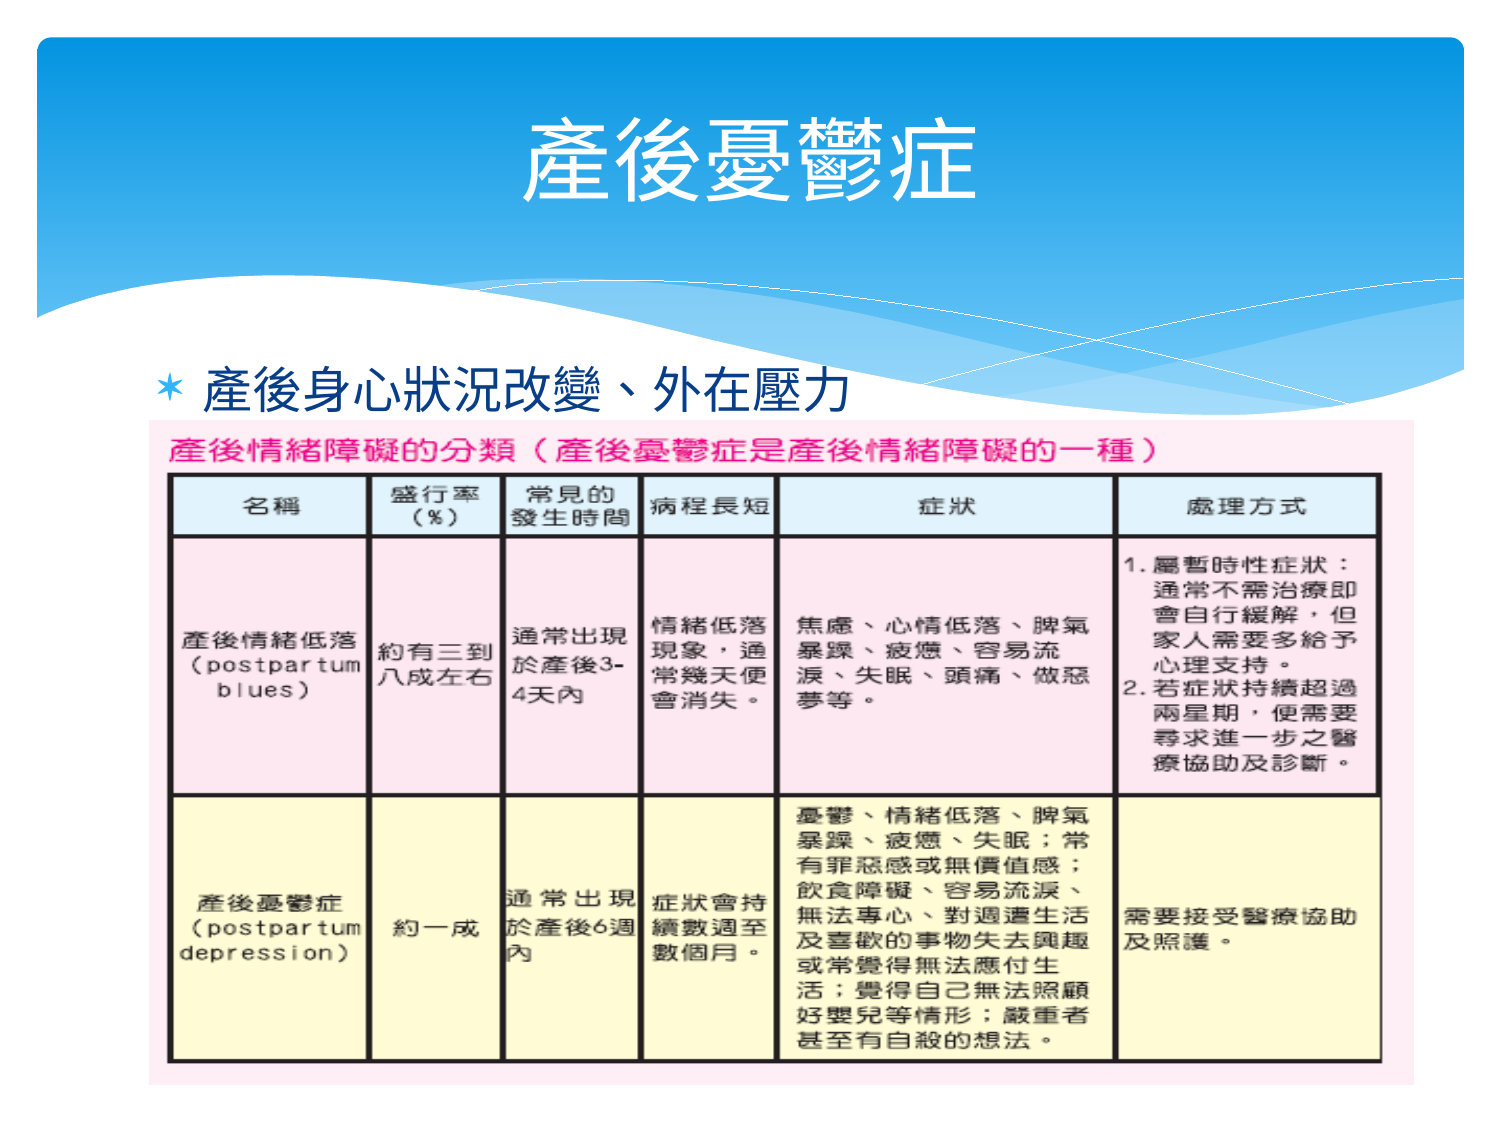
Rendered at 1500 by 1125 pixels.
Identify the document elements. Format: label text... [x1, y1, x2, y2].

list 產後身心狀況改變、外在壓力 [142, 350, 1359, 917]
title 產後憂鬱症 [75, 55, 1426, 261]
picture [149, 420, 1414, 1085]
